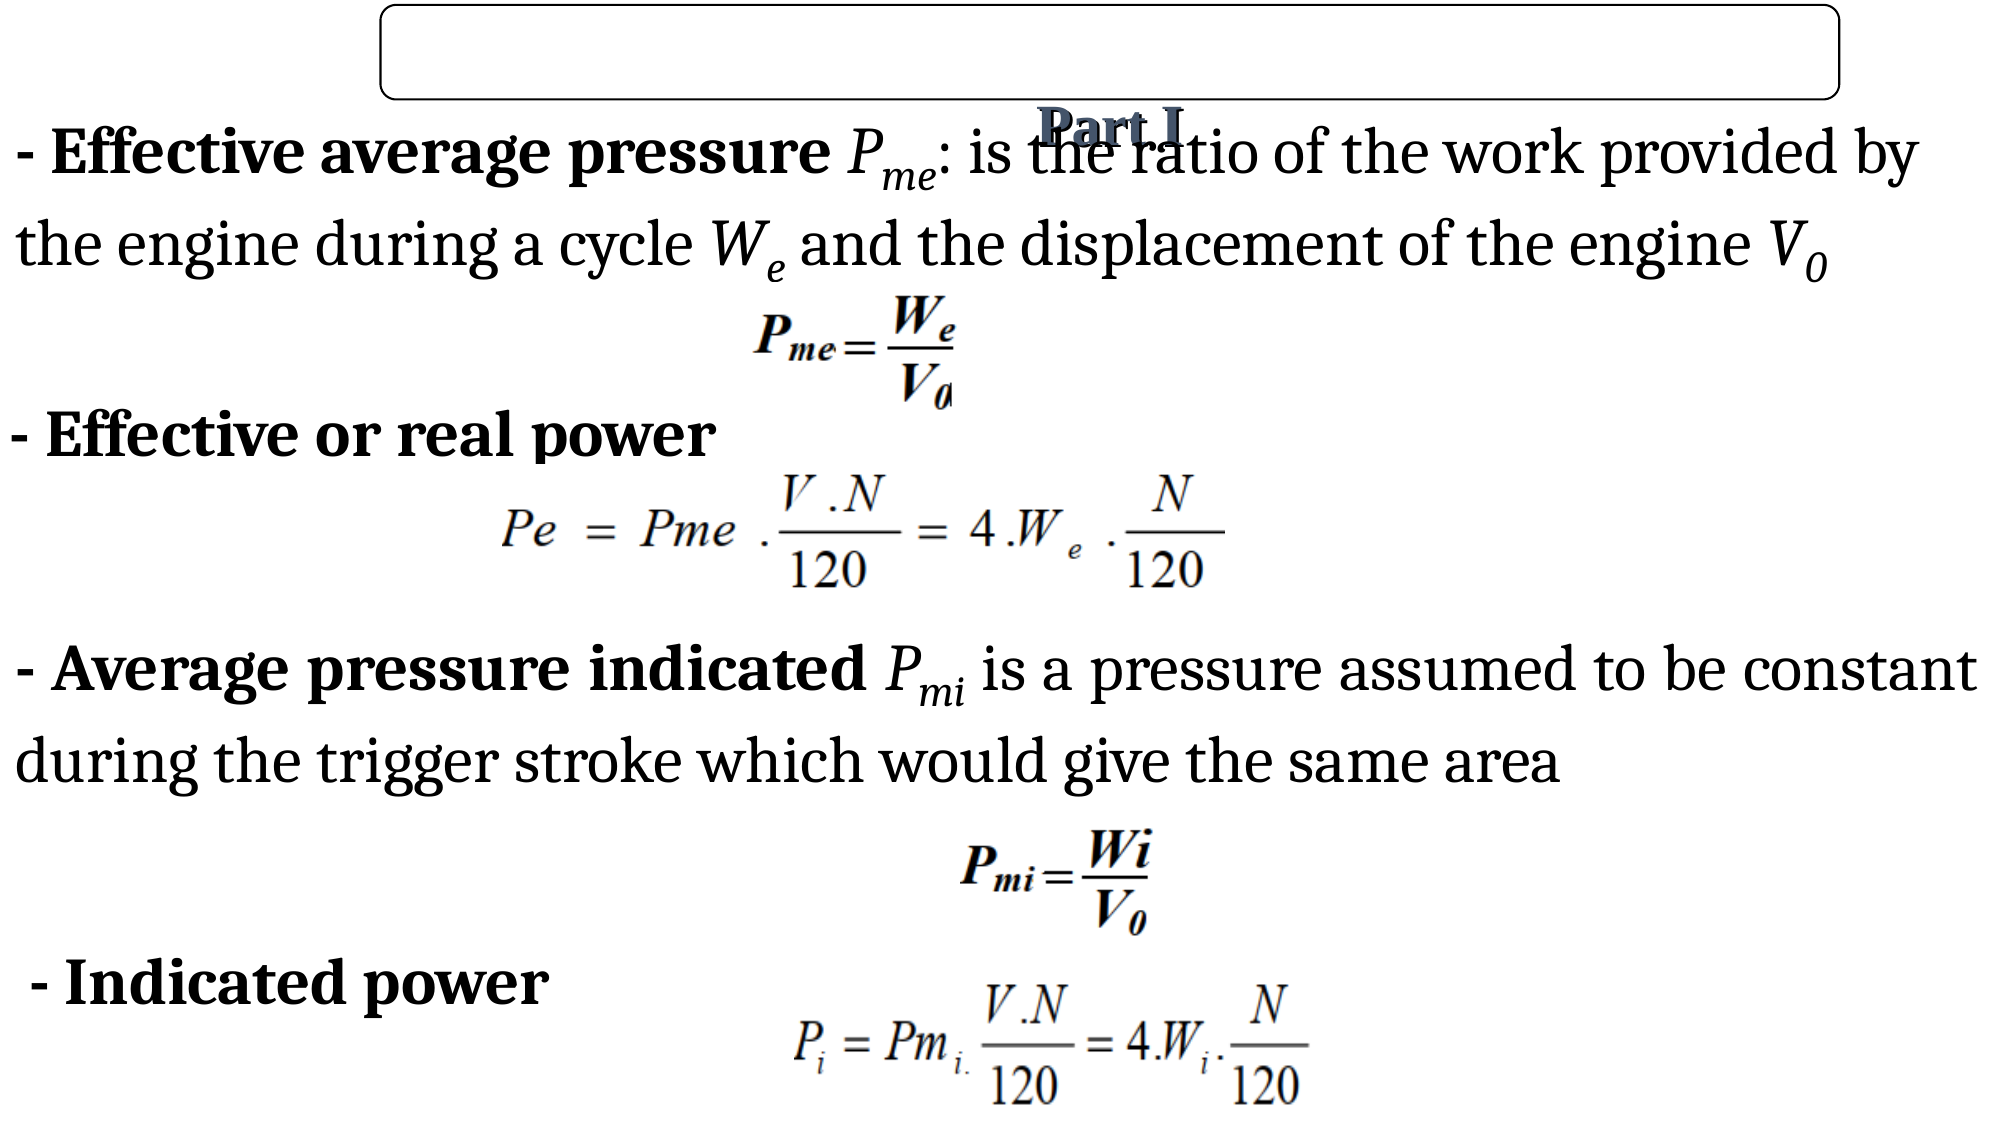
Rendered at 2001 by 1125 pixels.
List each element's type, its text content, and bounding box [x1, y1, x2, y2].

text_box - Effective or real power [0, 382, 1018, 479]
picture [960, 810, 1159, 942]
text_box - Indicated power [14, 930, 1043, 1027]
text_box - Effective average pressure Pme: is the ratio of the work provided by the engine during a cycle We and the displacement of the engine V0 [0, 99, 2000, 277]
picture [739, 282, 966, 382]
picture [794, 975, 1315, 1125]
text_box Part I [380, 4, 1840, 99]
text_box - Average pressure indicated Pmi is a pressure assumed to be constant during the trigger stroke which would give the same area [0, 615, 2000, 793]
picture [502, 464, 1225, 597]
